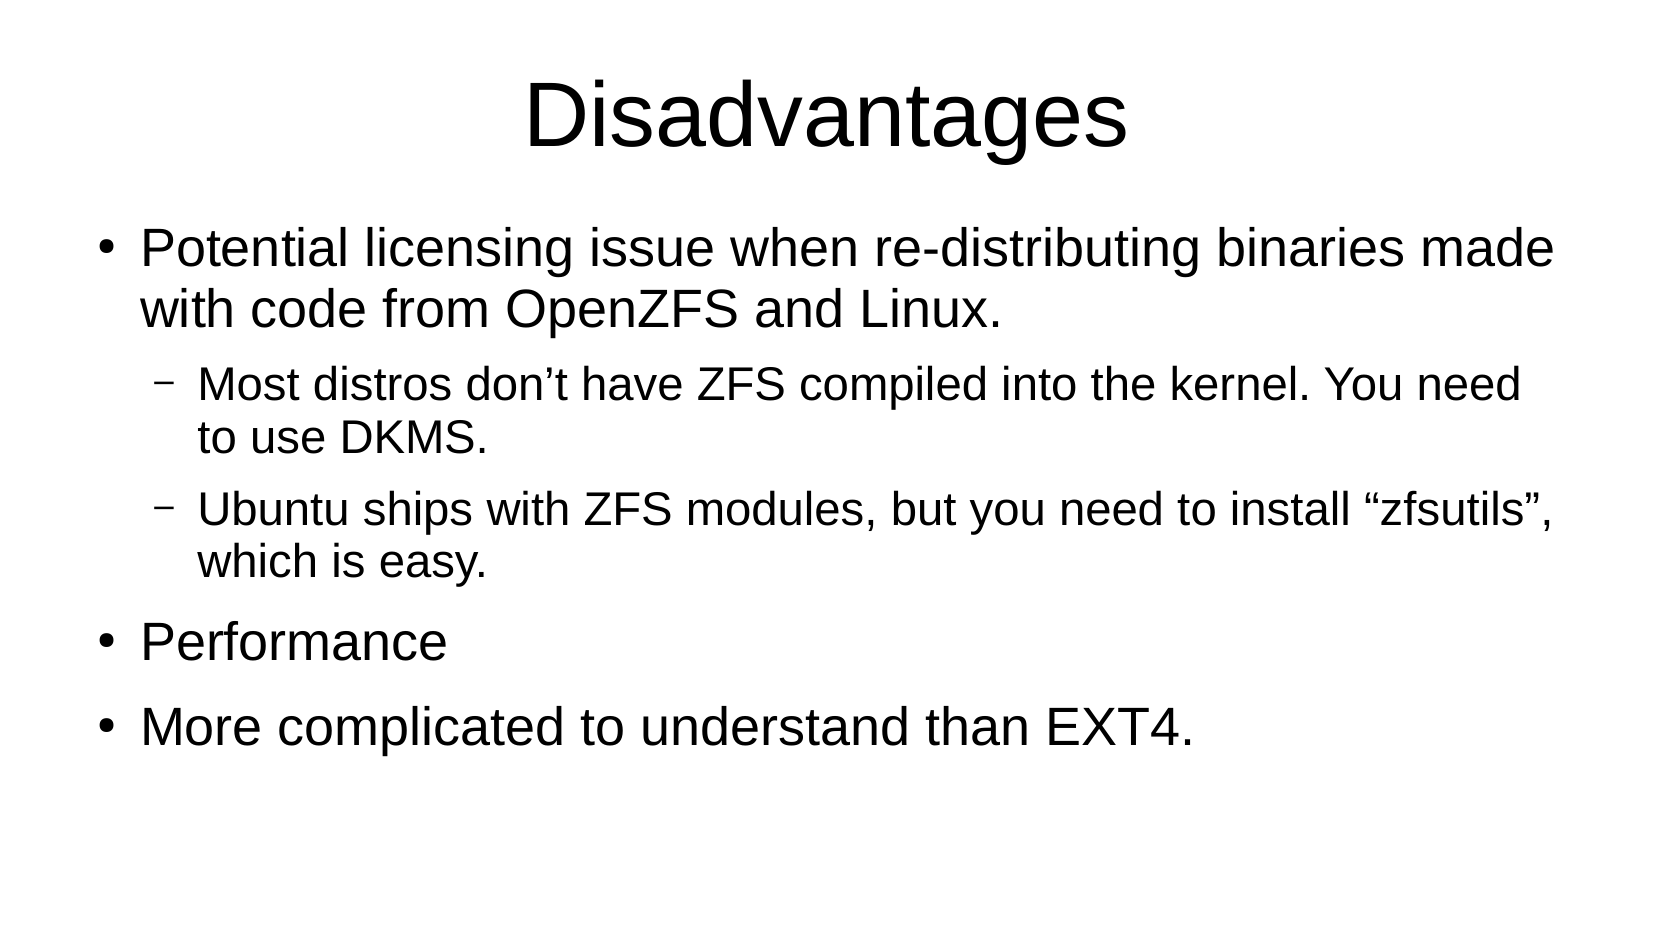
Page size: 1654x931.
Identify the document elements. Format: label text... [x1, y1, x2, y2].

title Disadvantages [82, 37, 1571, 193]
list Potential licensing issue when re-distributing binaries made with code from OpenZFS and Linux. Most distros don’t have ZFS compiled into the kernel. You need to use DKMS. Ubuntu ships with ZFS modules, but you need to install “zfsutils”, which is easy. Performance More complicated to understand than EXT4. [82, 217, 1571, 758]
